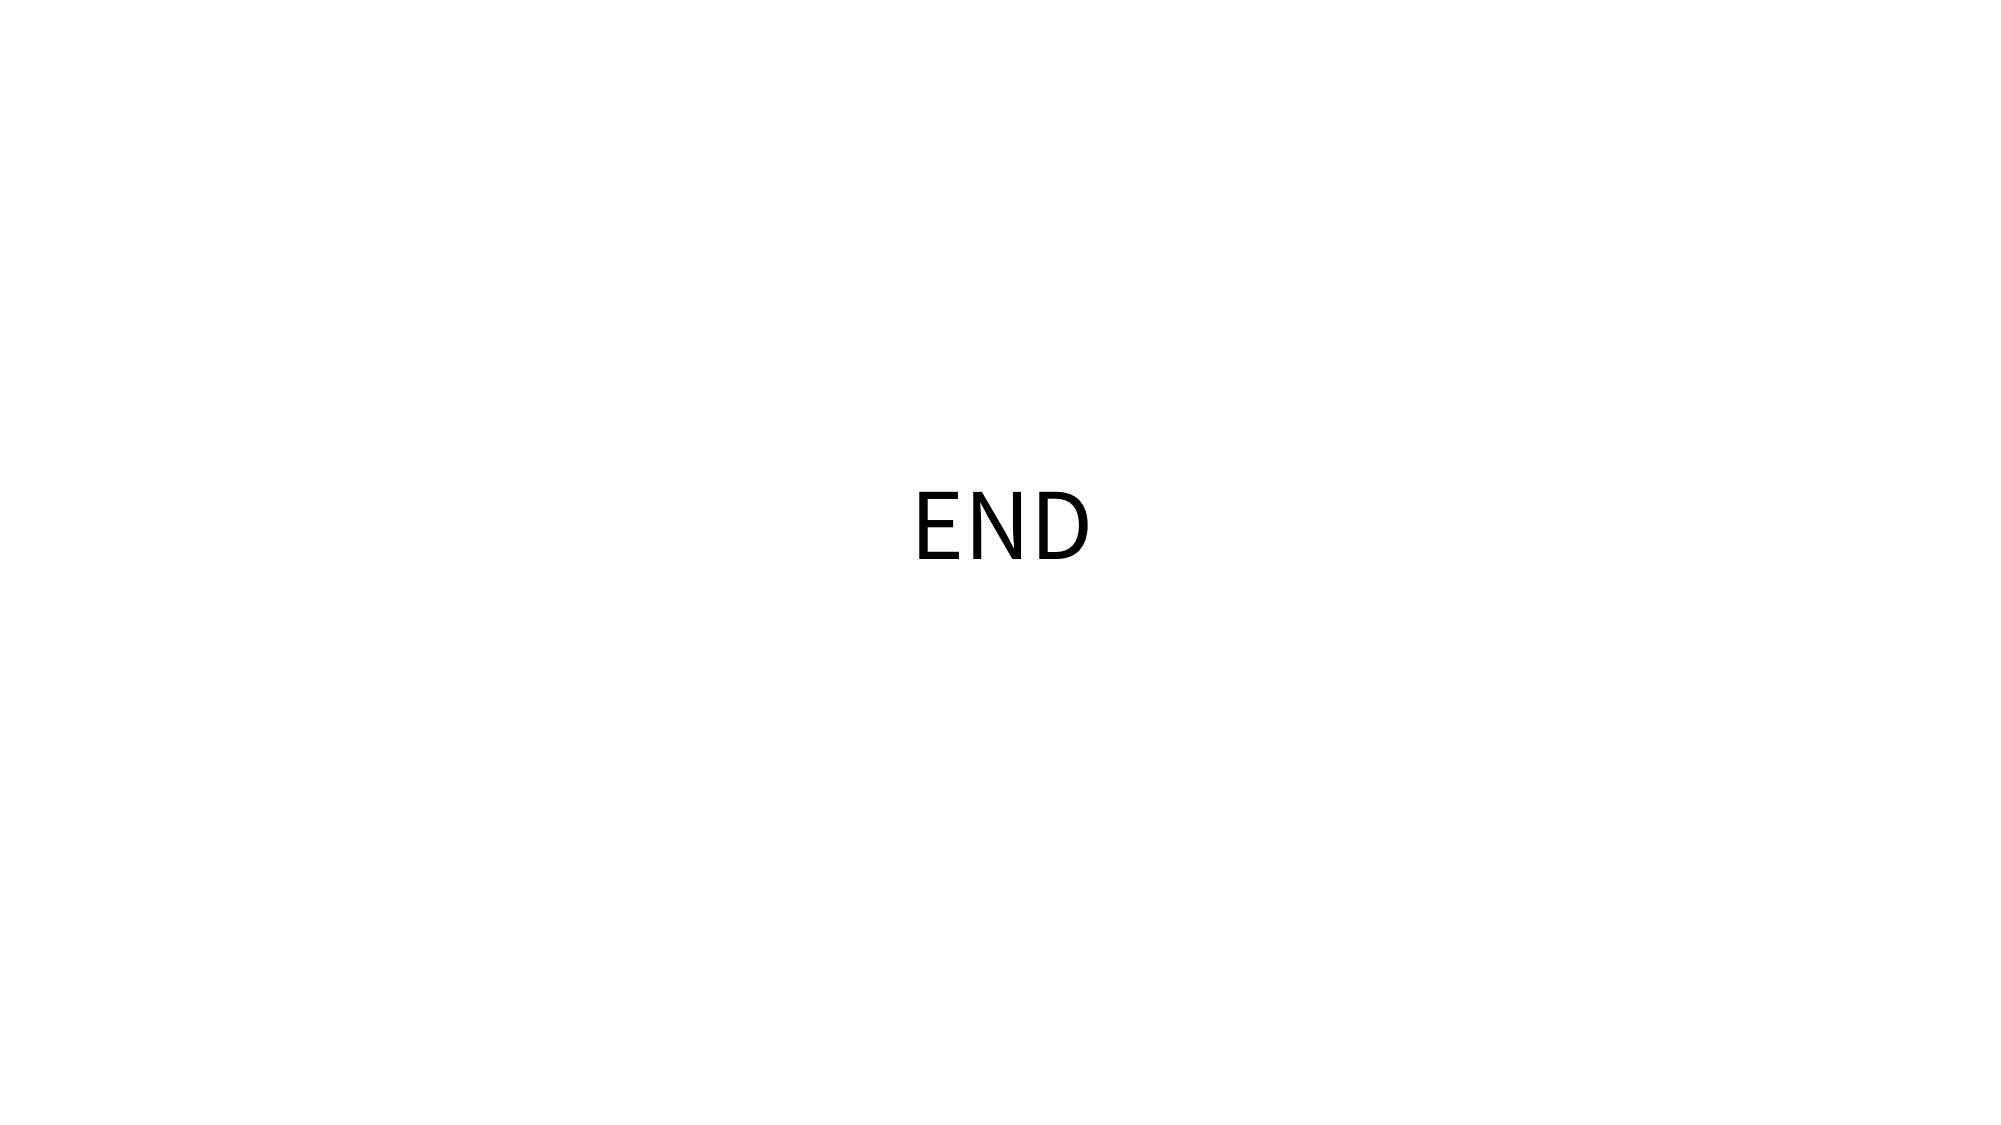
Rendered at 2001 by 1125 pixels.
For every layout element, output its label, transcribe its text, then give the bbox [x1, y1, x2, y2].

title END [139, 414, 1865, 632]
